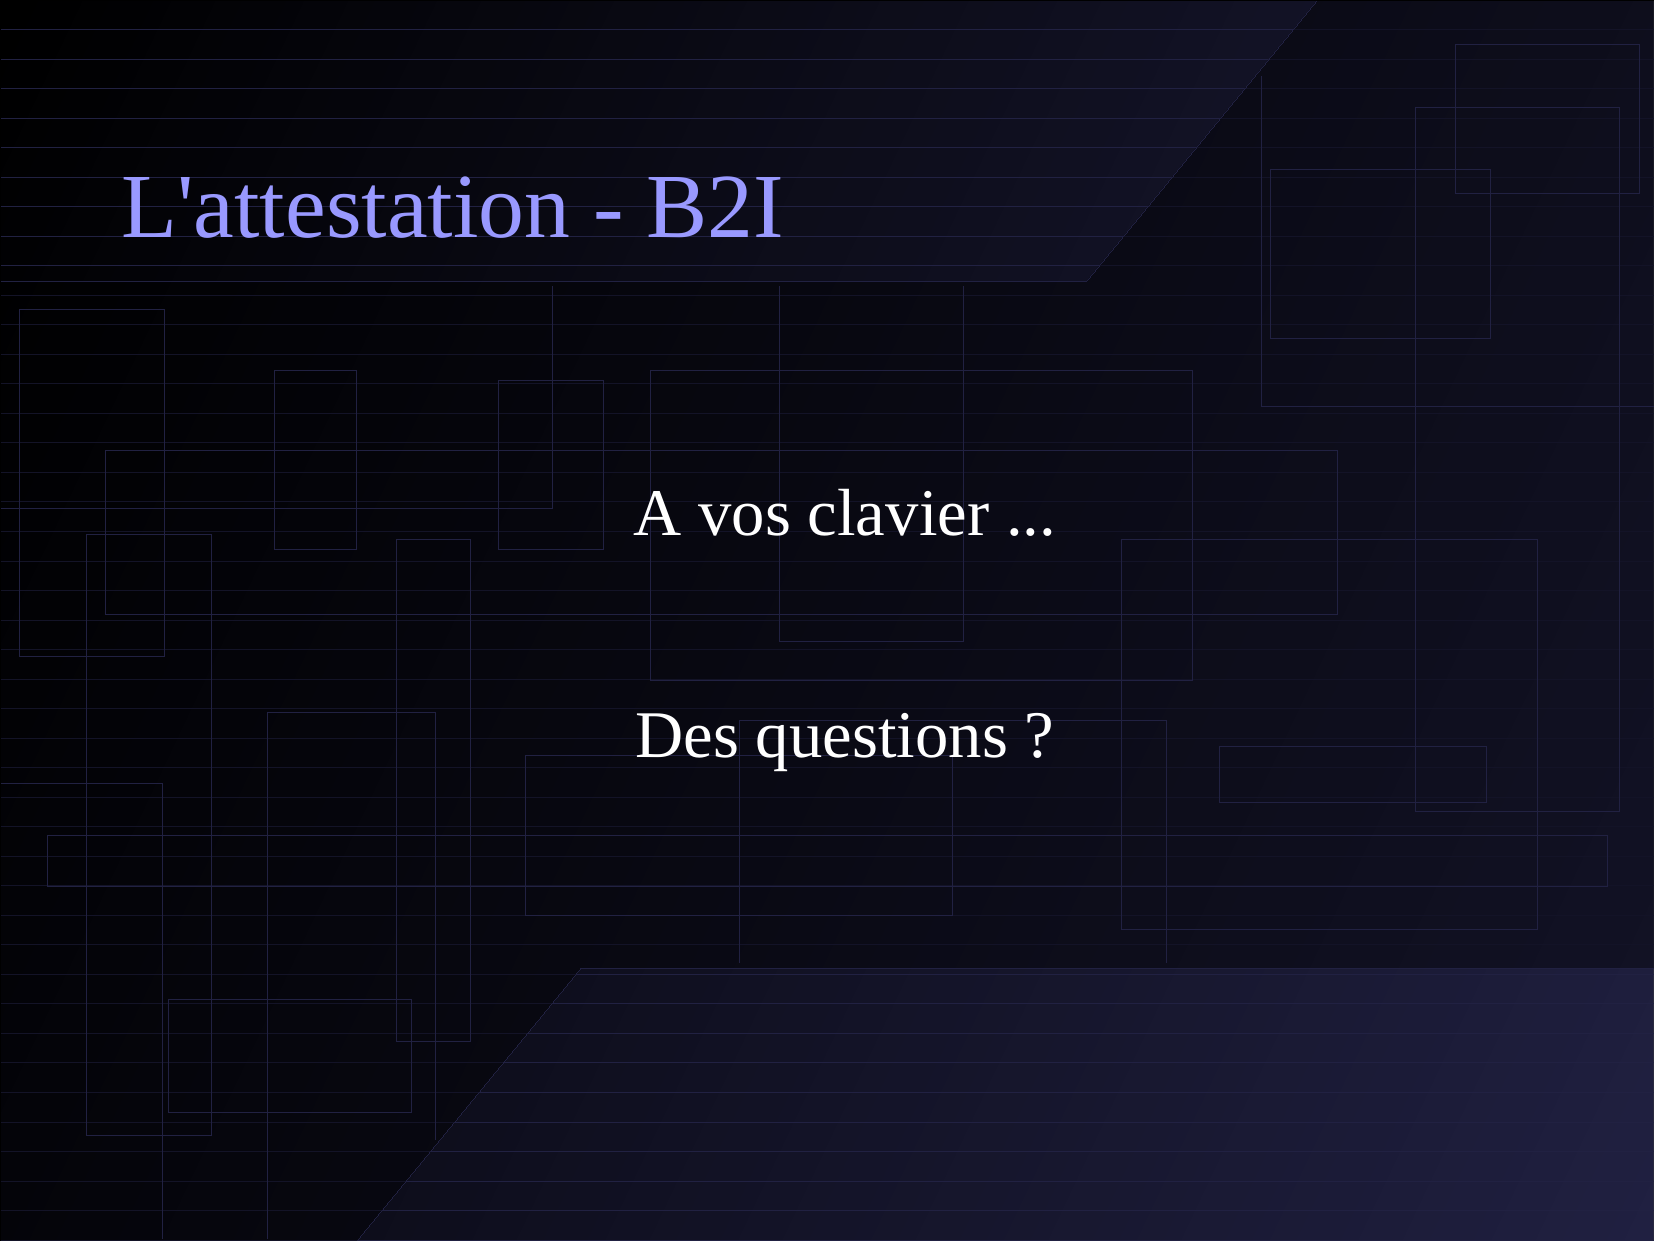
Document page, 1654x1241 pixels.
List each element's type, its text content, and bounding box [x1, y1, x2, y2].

title L'attestation - B2I [121, 102, 1534, 311]
subtitle A vos clavier ... Des questions ? [121, 344, 1534, 1127]
